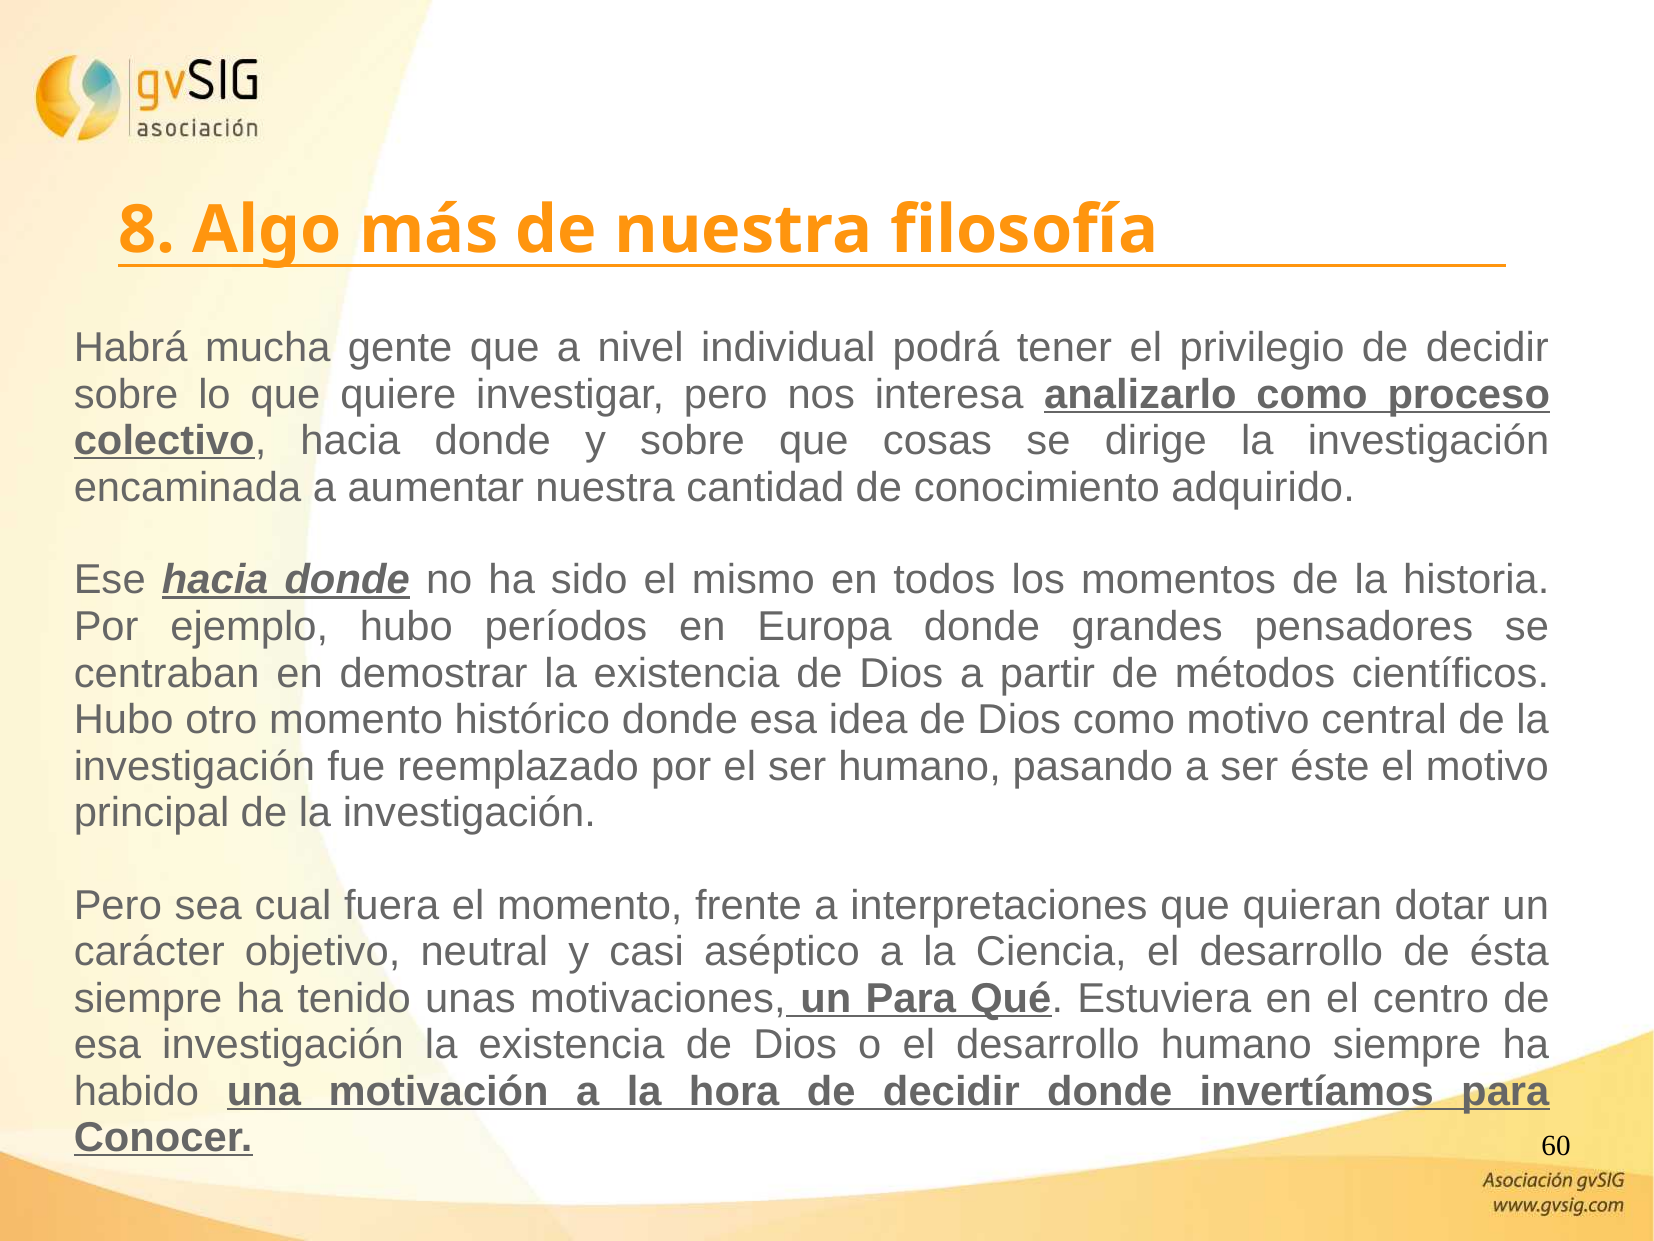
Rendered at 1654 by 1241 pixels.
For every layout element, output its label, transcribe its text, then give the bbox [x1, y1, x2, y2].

picture [0, 0, 1654, 1241]
title 8. Algo más de nuestra filosofía [118, 177, 1607, 276]
text_box Habrá mucha gente que a nivel individual podrá tener el privilegio de decidir sobre lo que quiere investigar, pero nos interesa analizarlo como proceso colectivo, hacia donde y sobre que cosas se dirige la investigación encaminada a aumentar nuestra cantidad de conocimiento adquirido. Ese hacia donde no ha sido el mismo en todos los momentos de la historia. Por ejemplo, hubo períodos en Europa donde grandes pensadores se centraban en demostrar la existencia de Dios a partir de métodos científicos. Hubo otro momento histórico donde esa idea de Dios como motivo central de la investigación fue reemplazado por el ser humano, pasando a ser éste el motivo principal de la investigación. Pero sea cual fuera el momento, frente a interpretaciones que quieran dotar un carácter objetivo, neutral y casi aséptico a la Ciencia, el desarrollo de ésta siempre ha tenido unas motivaciones, un Para Qué. Estuviera en el centro de esa investigación la existencia de Dios o el desarrollo humano siempre ha habido una motivación a la hora de decidir donde invertíamos para Conocer. [59, 274, 1565, 1168]
